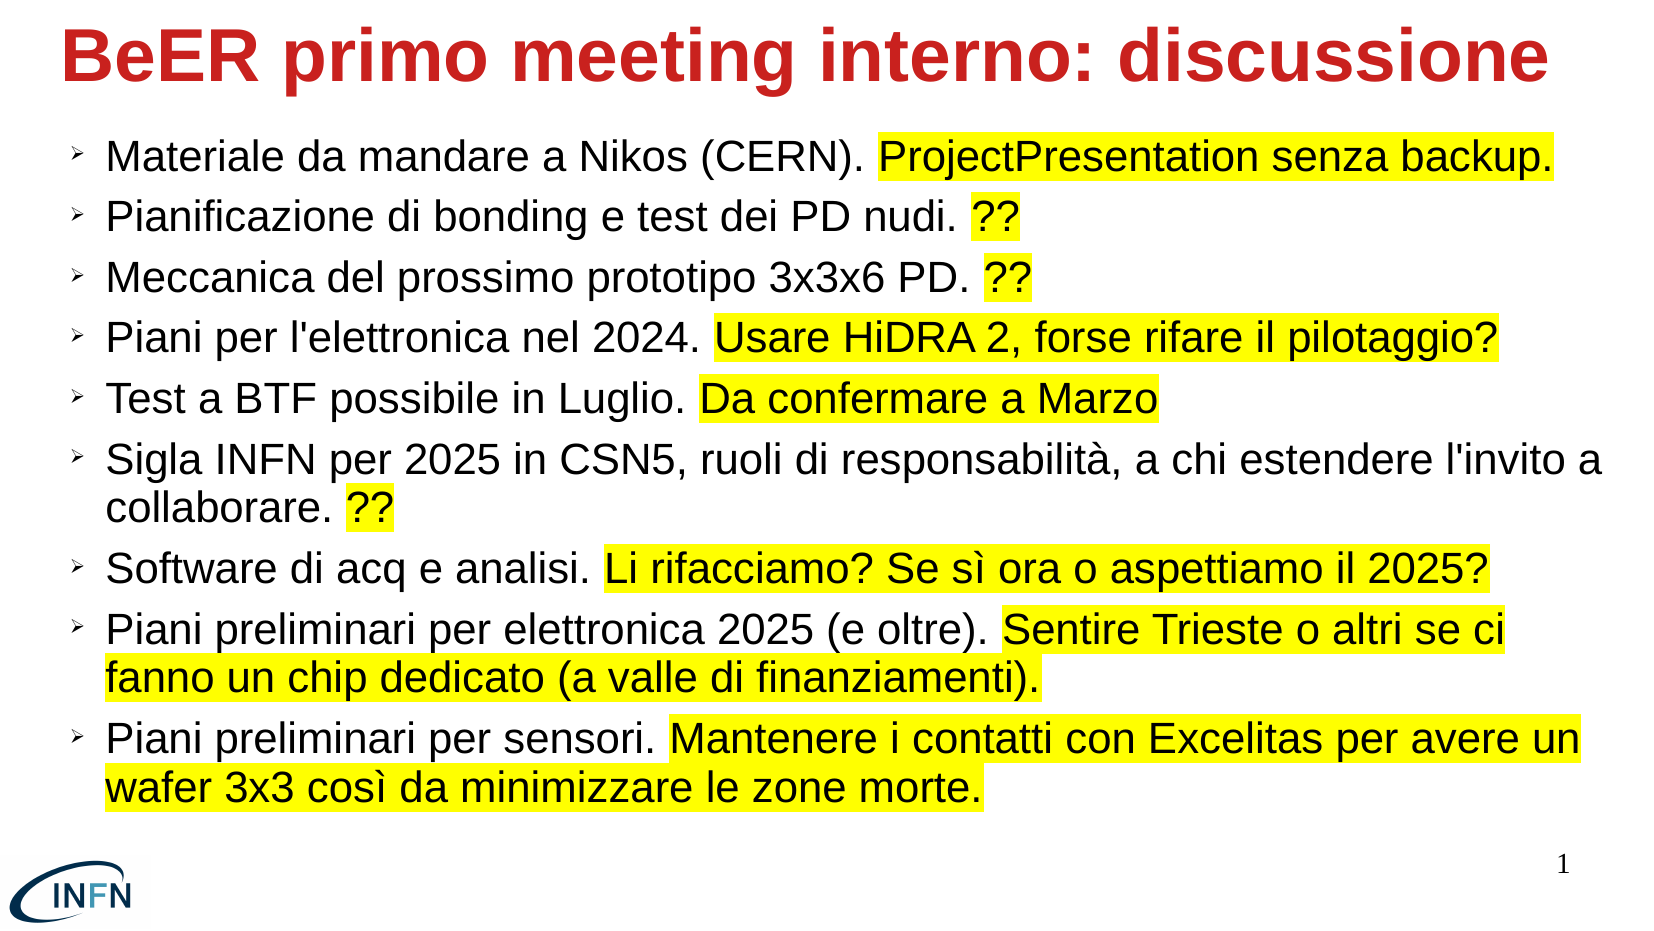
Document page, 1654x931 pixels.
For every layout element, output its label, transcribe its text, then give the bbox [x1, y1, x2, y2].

picture [0, 855, 151, 929]
text_box Materiale da mandare a Nikos (CERN). ProjectPresentation senza backup. Pianificazione di bonding e test dei PD nudi. ?? Meccanica del prossimo prototipo 3x3x6 PD. ?? Piani per l'elettronica nel 2024. Usare HiDRA 2, forse rifare il pilotaggio? Test a BTF possibile in Luglio. Da confermare a Marzo Sigla INFN per 2025 in CSN5, ruoli di responsabilità, a chi estendere l'invito a collaborare. ?? Software di acq e analisi. Li rifacciamo? Se sì ora o aspettiamo il 2025? Piani preliminari per elettronica 2025 (e oltre). Sentire Trieste o altri se ci fanno un chip dedicato (a valle di finanziamenti). Piani preliminari per sensori. Mantenere i contatti con Excelitas per avere un wafer 3x3 così da minimizzare le zone morte. [55, 124, 1631, 819]
text_box BeER primo meeting interno: discussione [0, 5, 1613, 105]
